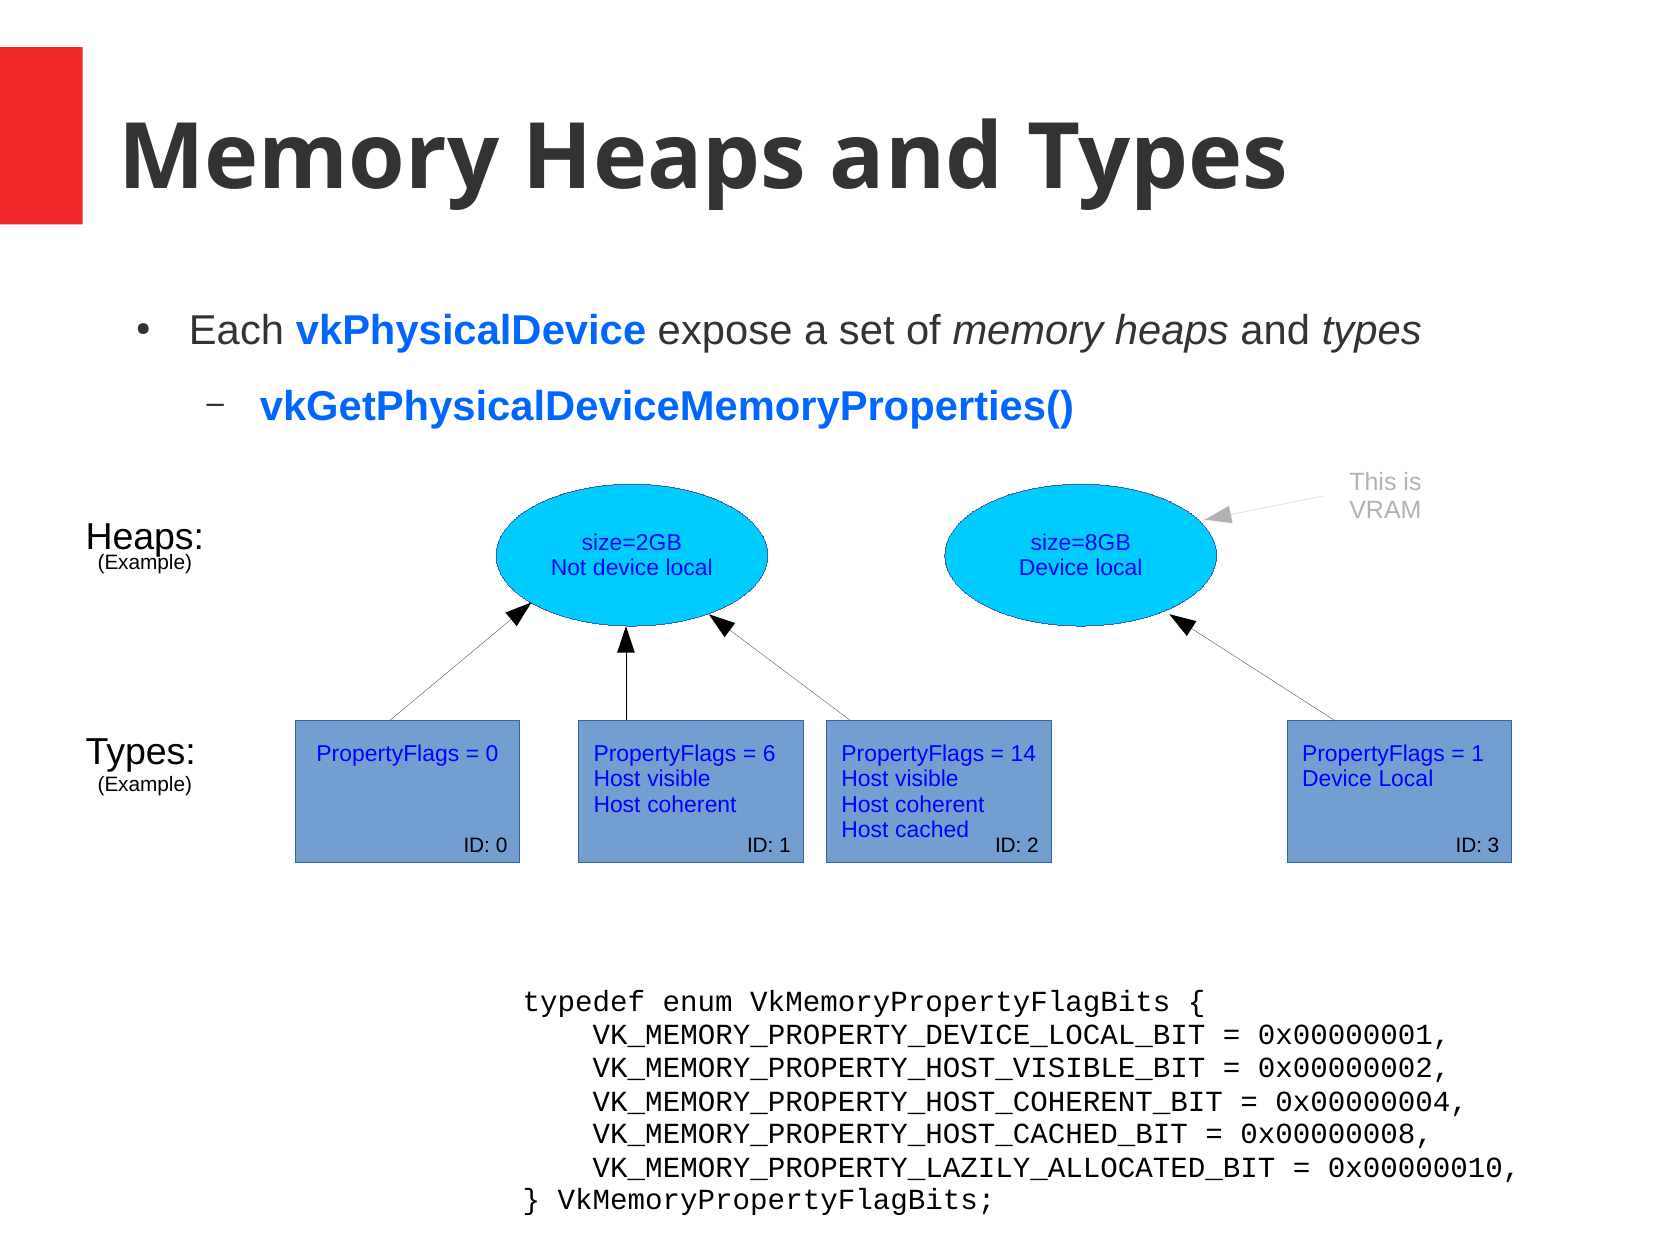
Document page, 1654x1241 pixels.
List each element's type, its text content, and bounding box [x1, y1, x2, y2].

text_box Types: [70, 722, 272, 780]
list Each vkPhysicalDevice expose a set of memory heaps and types vkGetPhysicalDeviceMemoryProperties() [118, 307, 1583, 1074]
text_box ID: 1 [732, 826, 815, 865]
text_box ID: 0 [448, 826, 532, 865]
text_box size=2GB Not device local [496, 484, 768, 627]
text_box typedef enum VkMemoryPropertyFlagBits { VK_MEMORY_PROPERTY_DEVICE_LOCAL_BIT = 0x00000001, VK_MEMORY_PROPERTY_HOST_VISIBLE_BIT = 0x00000002, VK_MEMORY_PROPERTY_HOST_COHERENT_BIT = 0x00000004, VK_MEMORY_PROPERTY_HOST_CACHED_BIT = 0x00000008, VK_MEMORY_PROPERTY_LAZILY_ALLOCATED_BIT = 0x00000010, } VkMemoryPropertyFlagBits; [507, 980, 1654, 1239]
text_box ID: 3 [1440, 826, 1524, 865]
title Memory Heaps and Types [118, 49, 1571, 257]
text_box size=8GB Device local [944, 484, 1217, 627]
text_box PropertyFlags = 0 [295, 720, 520, 863]
text_box PropertyFlags = 1 Device Local [1287, 720, 1512, 863]
text_box This is VRAM [1334, 460, 1489, 532]
text_box PropertyFlags = 6 Host visible Host coherent [578, 720, 804, 863]
text_box ID: 2 [980, 826, 1063, 865]
text_box (Example) [82, 543, 213, 605]
text_box (Example) [82, 765, 213, 827]
text_box PropertyFlags = 14 Host visible Host coherent Host cached [826, 720, 1052, 863]
text_box Heaps: [70, 507, 272, 565]
